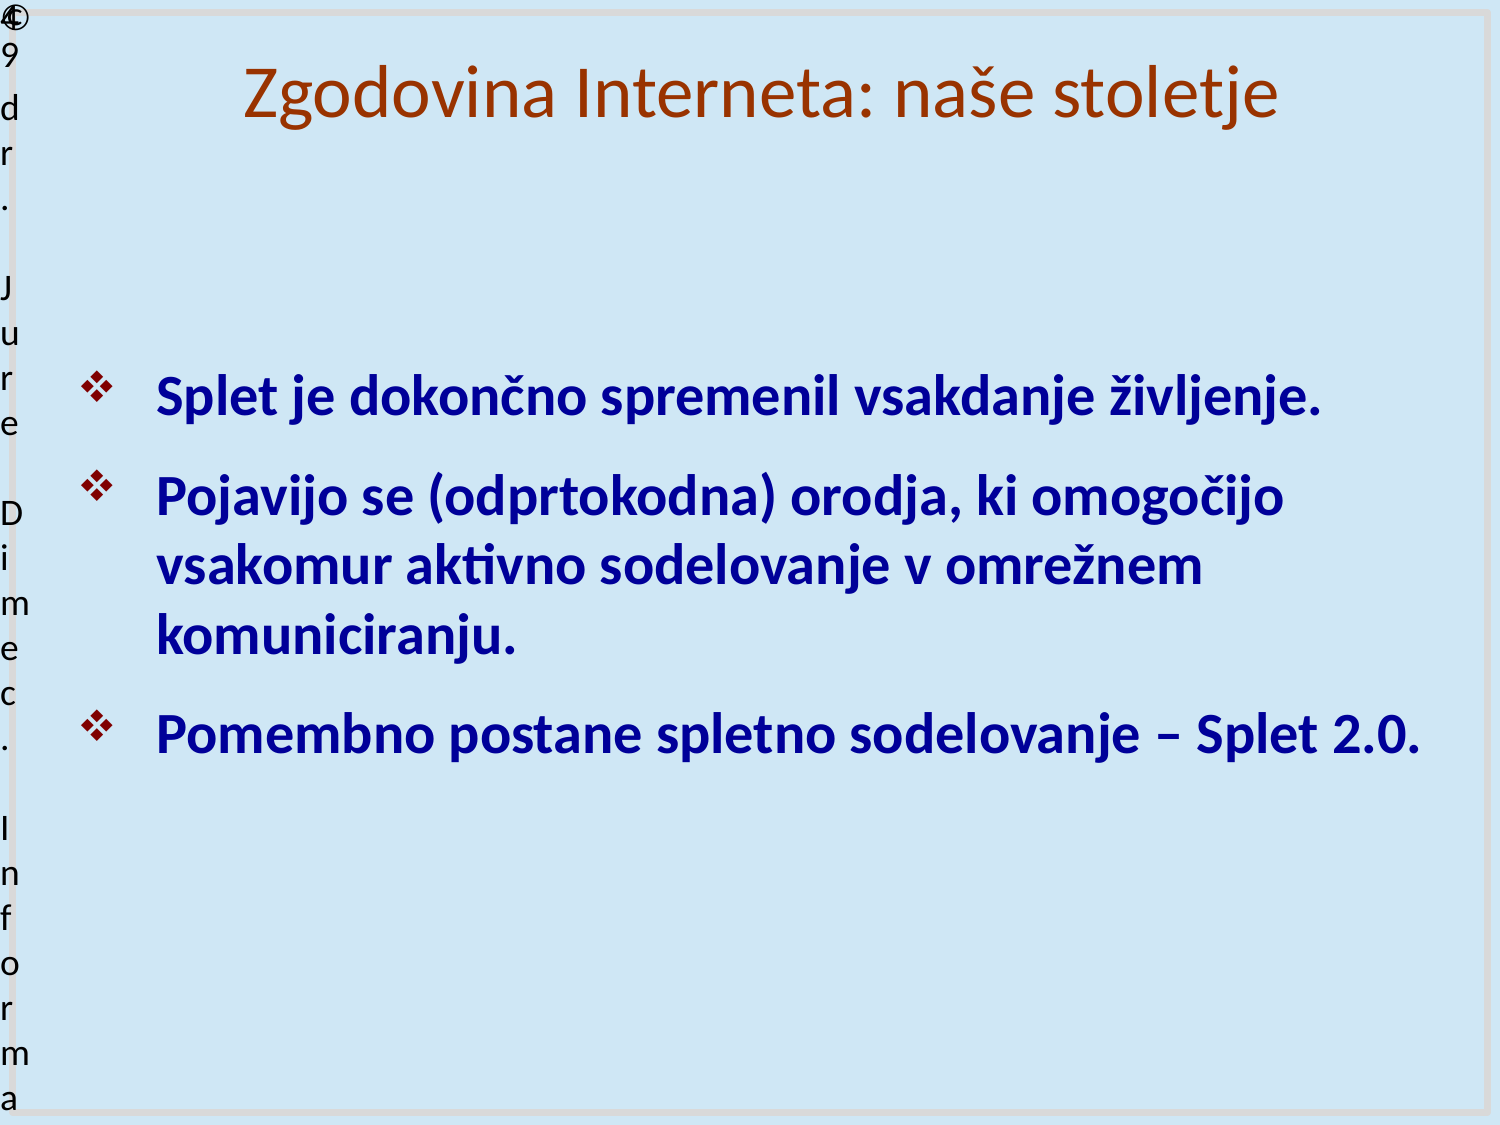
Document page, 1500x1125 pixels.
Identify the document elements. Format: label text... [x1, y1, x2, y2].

text_box Splet je dokončno spremenil vsakdanje življenje. Pojavijo se (odprtokodna) orodja, ki omogočijo vsakomur aktivno sodelovanje v omrežnem komuniciranju. Pomembno postane spletno sodelovanje – Splet 2.0. [62, 350, 1450, 774]
title Zgodovina Interneta: naše stoletje [41, 37, 1483, 138]
